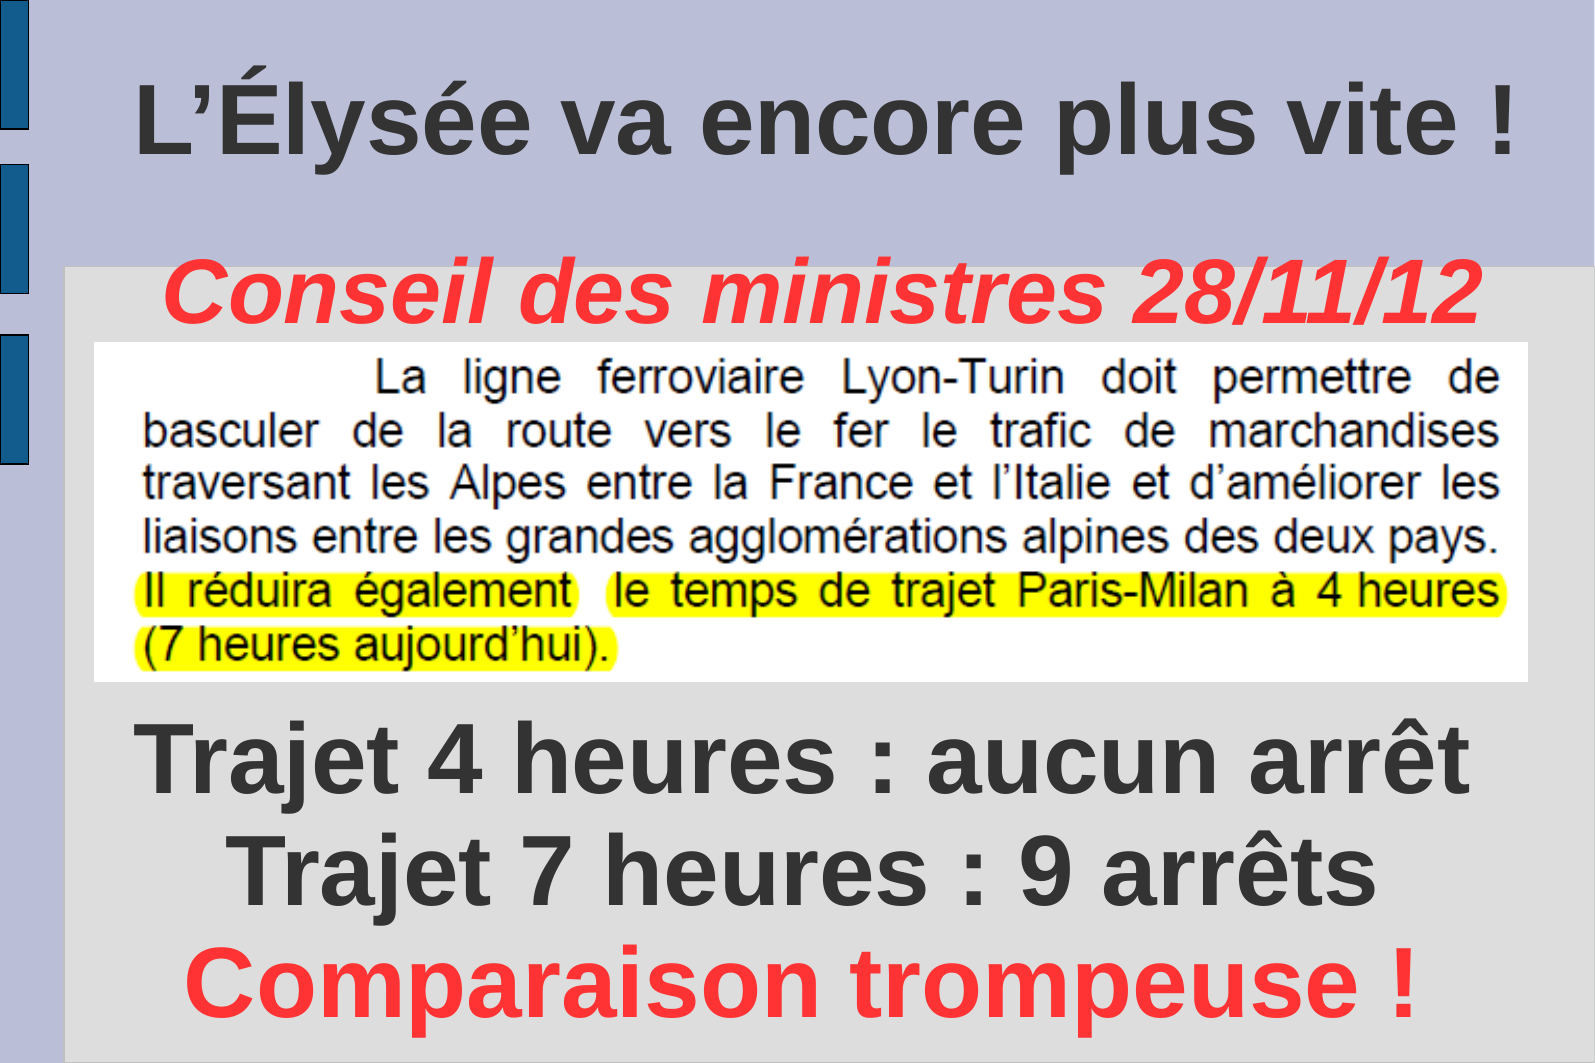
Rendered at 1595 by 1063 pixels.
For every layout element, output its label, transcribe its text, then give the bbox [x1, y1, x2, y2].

text_box Comparaison trompeuse ! [106, 909, 1500, 1052]
text_box L’Élysée va encore plus vite ! [130, 46, 1524, 190]
text_box Conseil des ministres 28/11/12 [127, 200, 1521, 379]
text_box Trajet 4 heures : aucun arrêt Trajet 7 heures : 9 arrêts [106, 697, 1500, 909]
picture [94, 342, 1528, 682]
